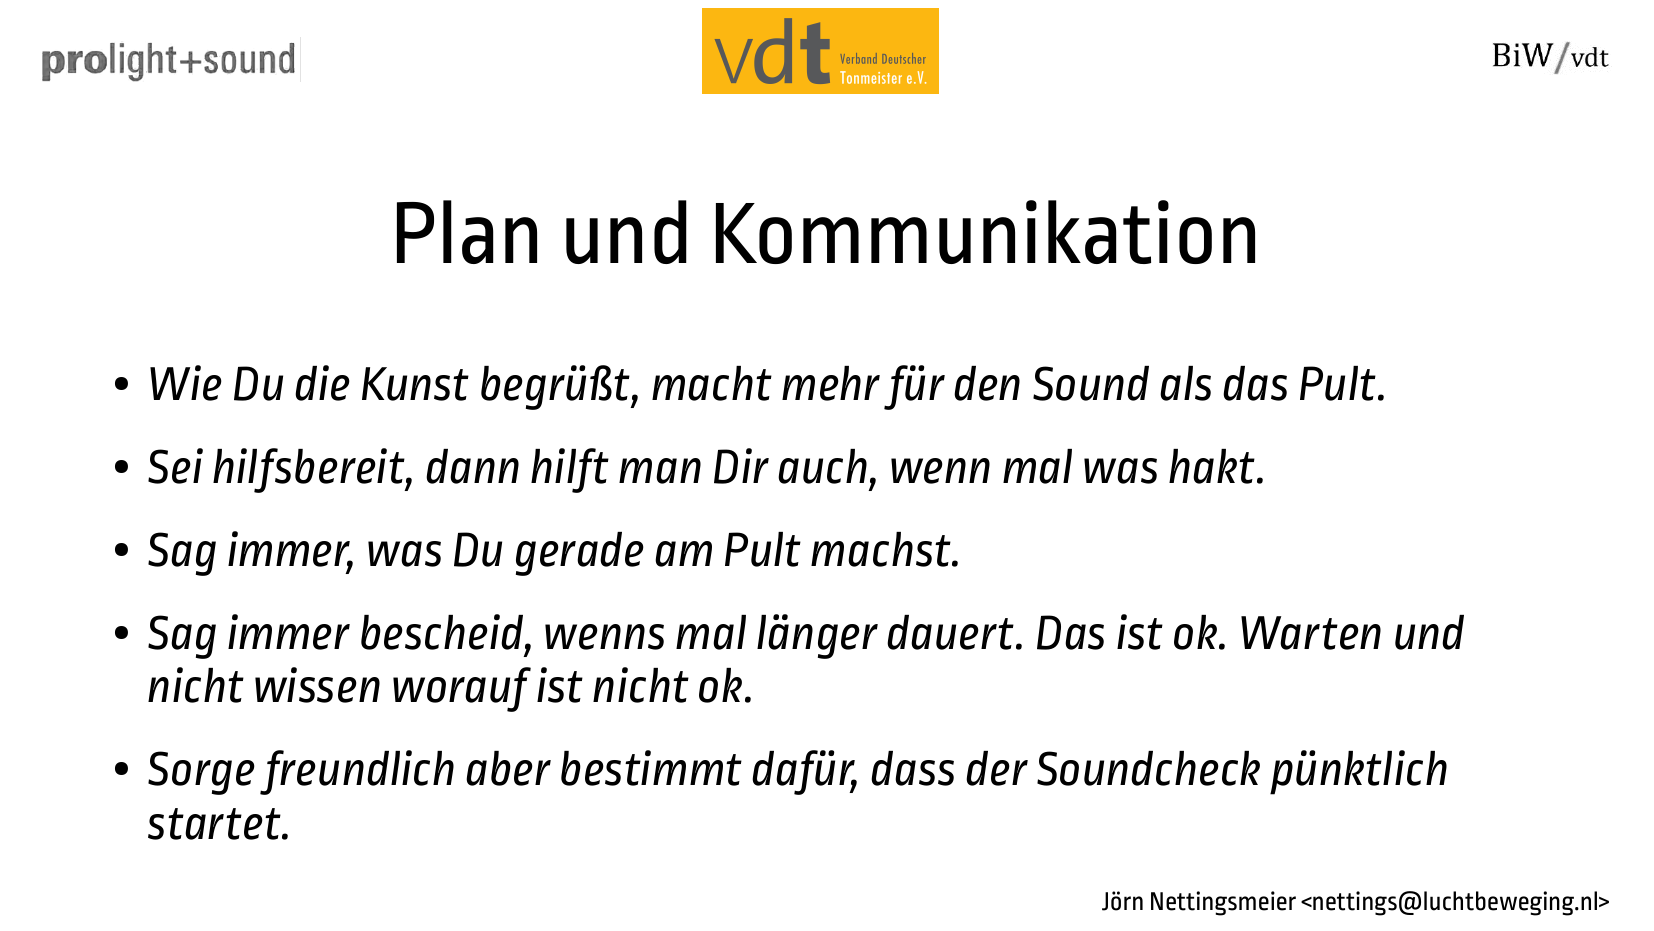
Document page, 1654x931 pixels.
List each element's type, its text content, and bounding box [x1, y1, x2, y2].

picture [37, 37, 301, 82]
subtitle Wie Du die Kunst begrüßt, macht mehr für den Sound als das Pult. Sei hilfsbereit, dann hilft man Dir auch, wenn mal was hakt. Sag immer, was Du gerade am Pult machst. Sag immer bescheid, wenns mal länger dauert. Das ist ok. Warten und nicht wissen worauf ist nicht ok. Sorge freundlich aber bestimmt dafür, dass der Soundcheck pünktlich startet. [112, 334, 1571, 875]
picture [1490, 39, 1613, 75]
title Plan und Kommunikation [82, 185, 1571, 285]
picture [702, 8, 939, 94]
